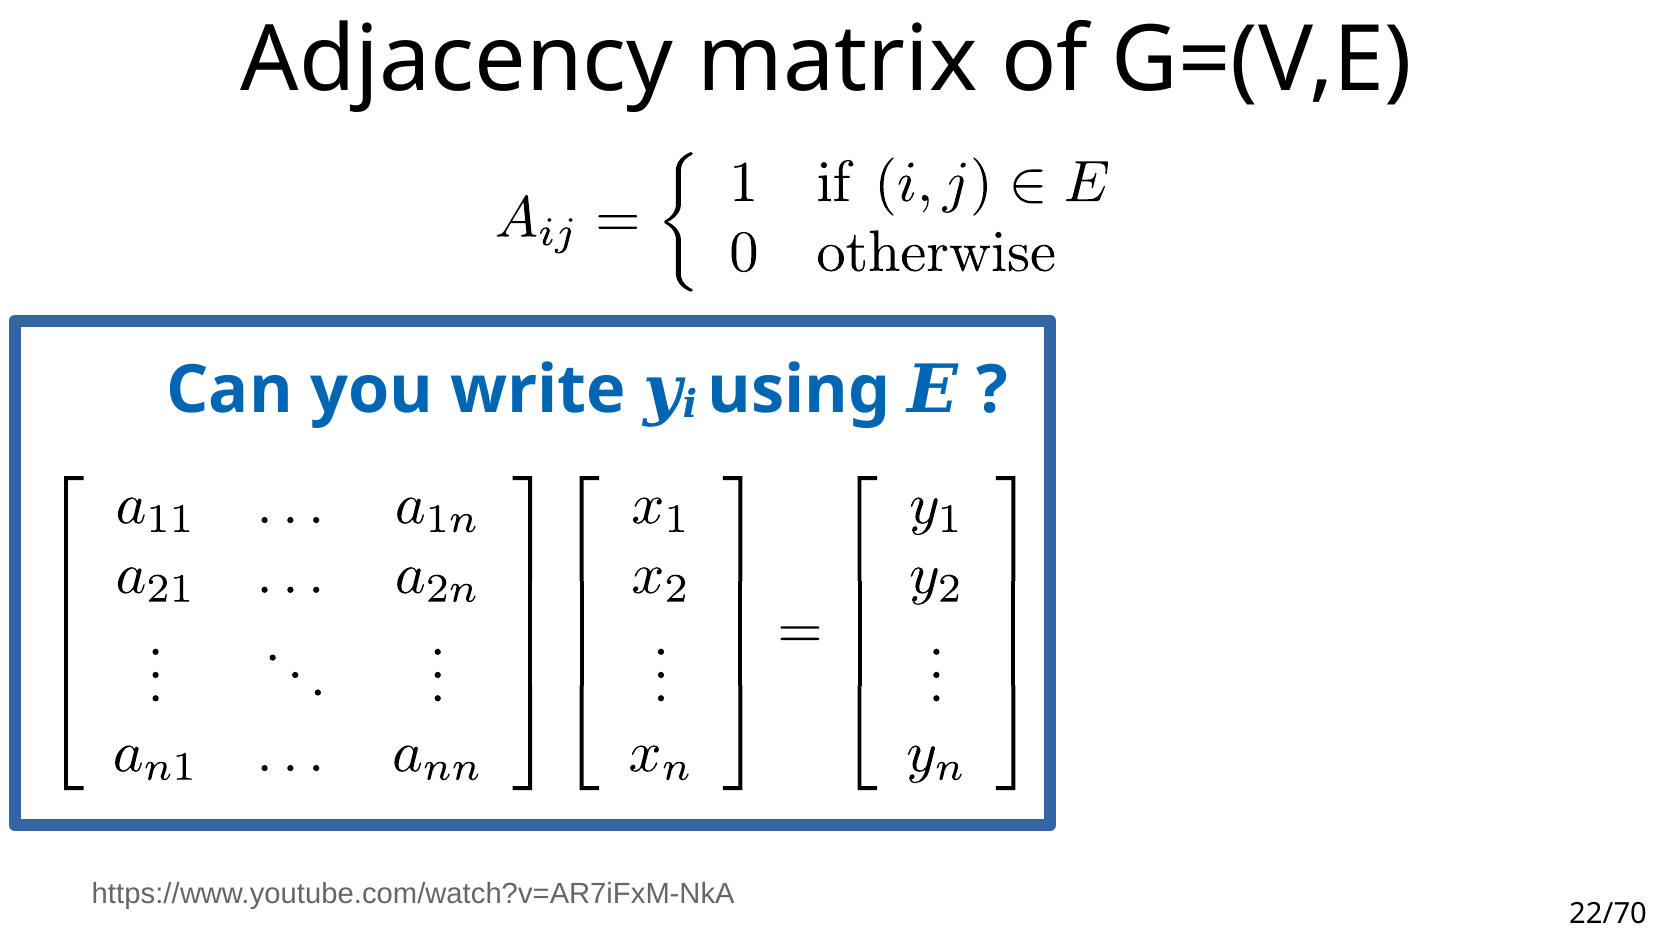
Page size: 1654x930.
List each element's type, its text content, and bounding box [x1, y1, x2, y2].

list Can you write yi using E ? [95, 341, 1044, 483]
text_box [45, 476, 1035, 791]
text_box https://www.youtube.com/watch?v=AR7iFxM-NkA [76, 870, 931, 921]
text_box [494, 152, 1111, 292]
title Adjacency matrix of G=(V,E) [82, 0, 1571, 120]
